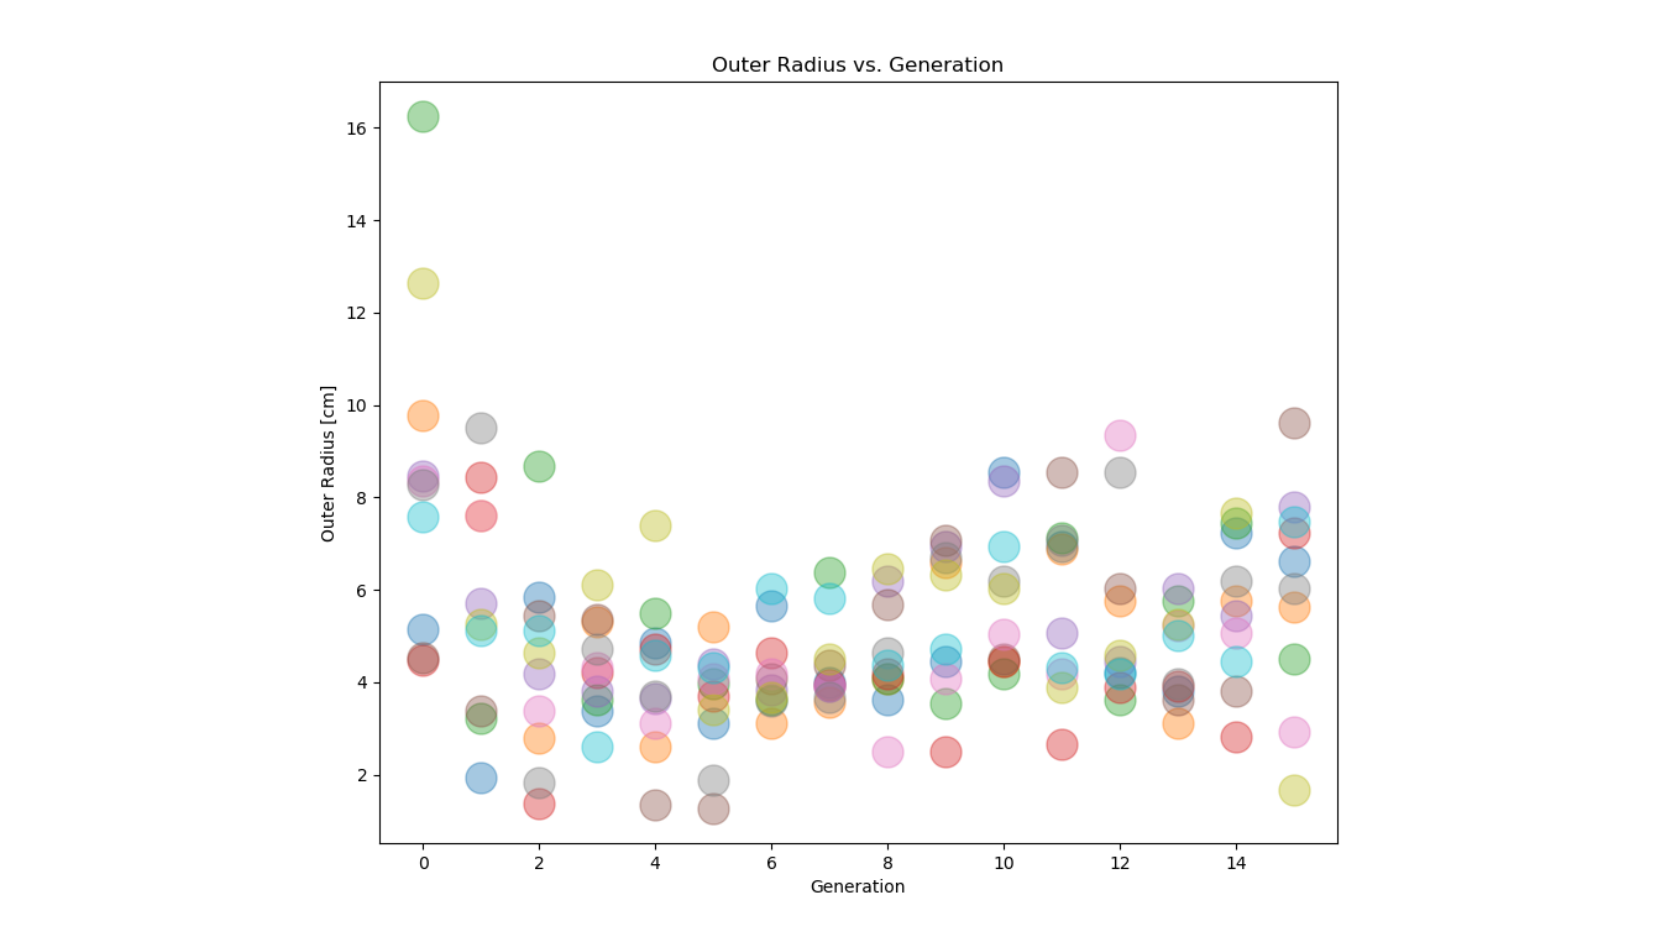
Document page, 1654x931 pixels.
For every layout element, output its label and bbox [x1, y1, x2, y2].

picture [225, 0, 1461, 931]
